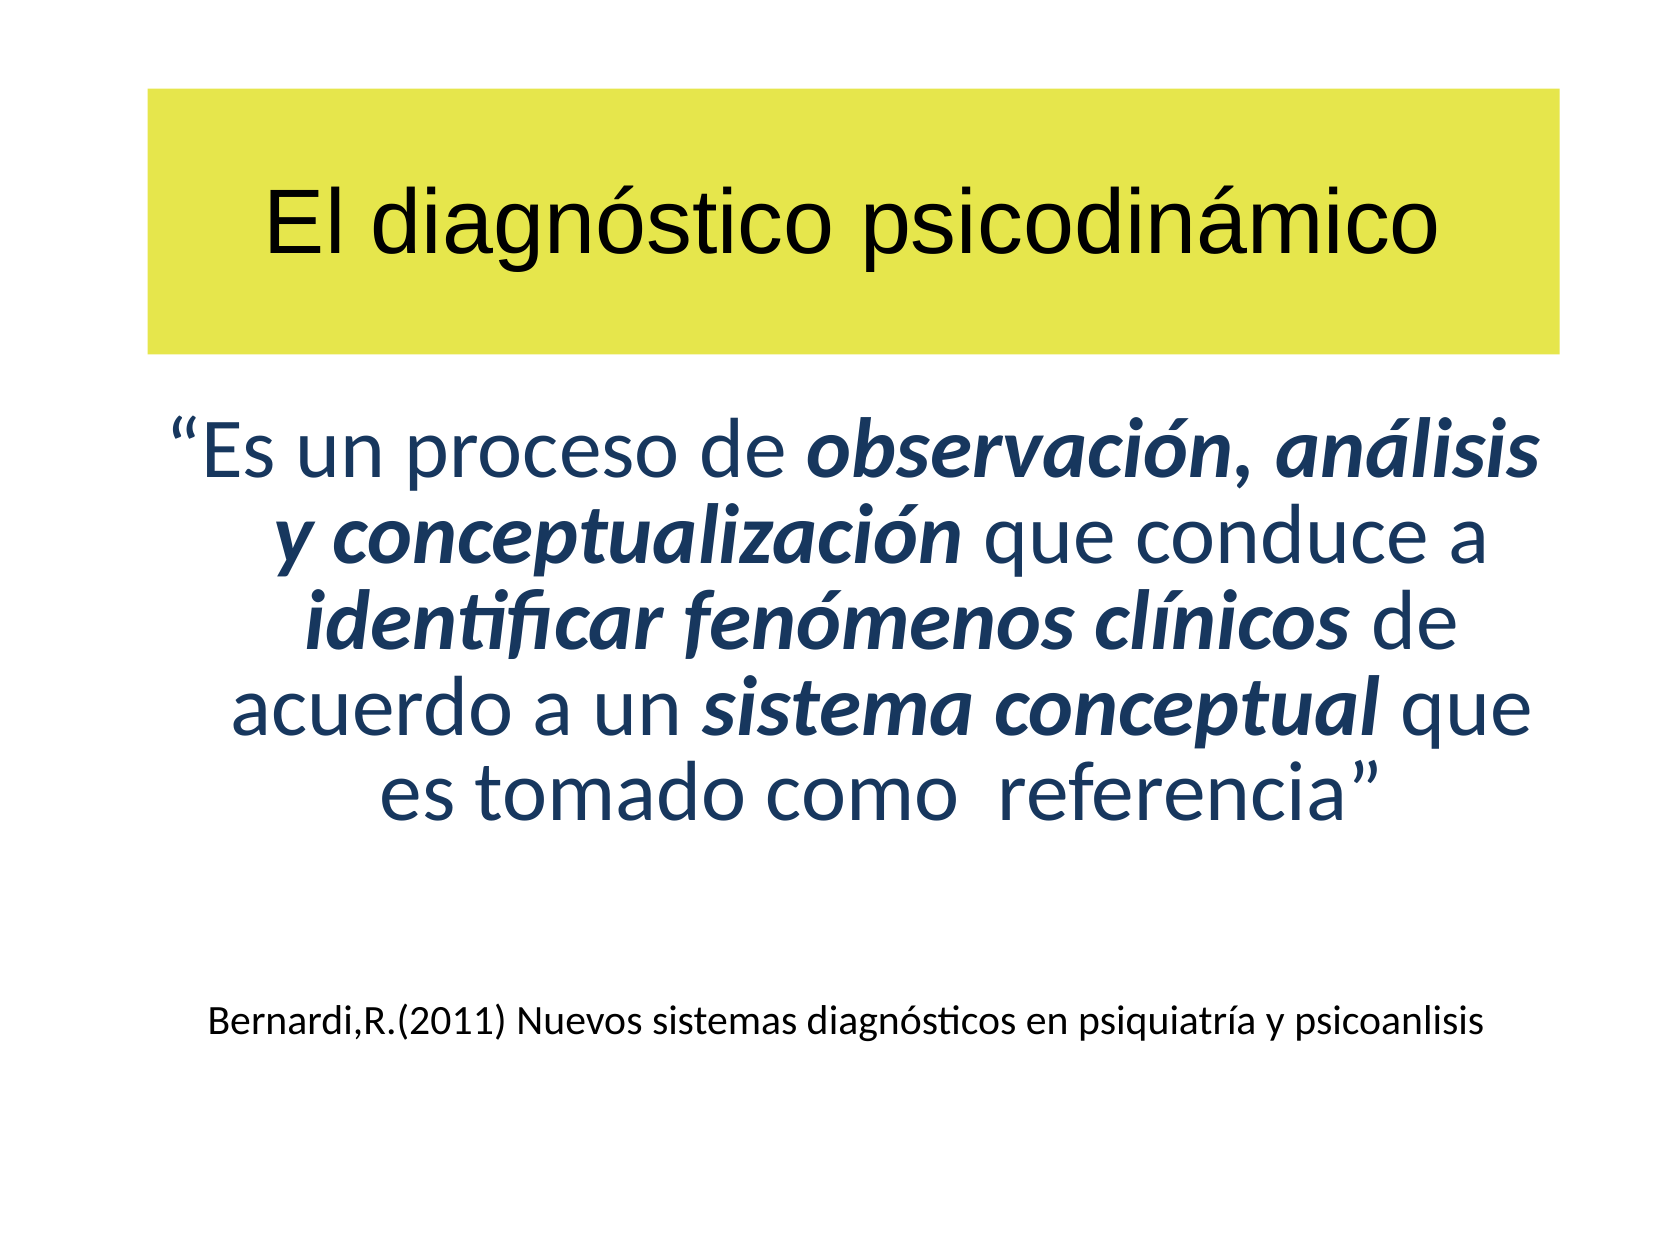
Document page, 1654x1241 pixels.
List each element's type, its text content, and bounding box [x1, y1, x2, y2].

list “Es un proceso de observación, análisis y conceptualización que conduce a identificar fenómenos clínicos de acuerdo a un sistema conceptual que es tomado como referencia” Bernardi,R.(2011) Nuevos sistemas diagnósticos en psiquiatría y psicoanlisis [147, 326, 1560, 1211]
title El diagnóstico psicodinámico [147, 88, 1560, 326]
